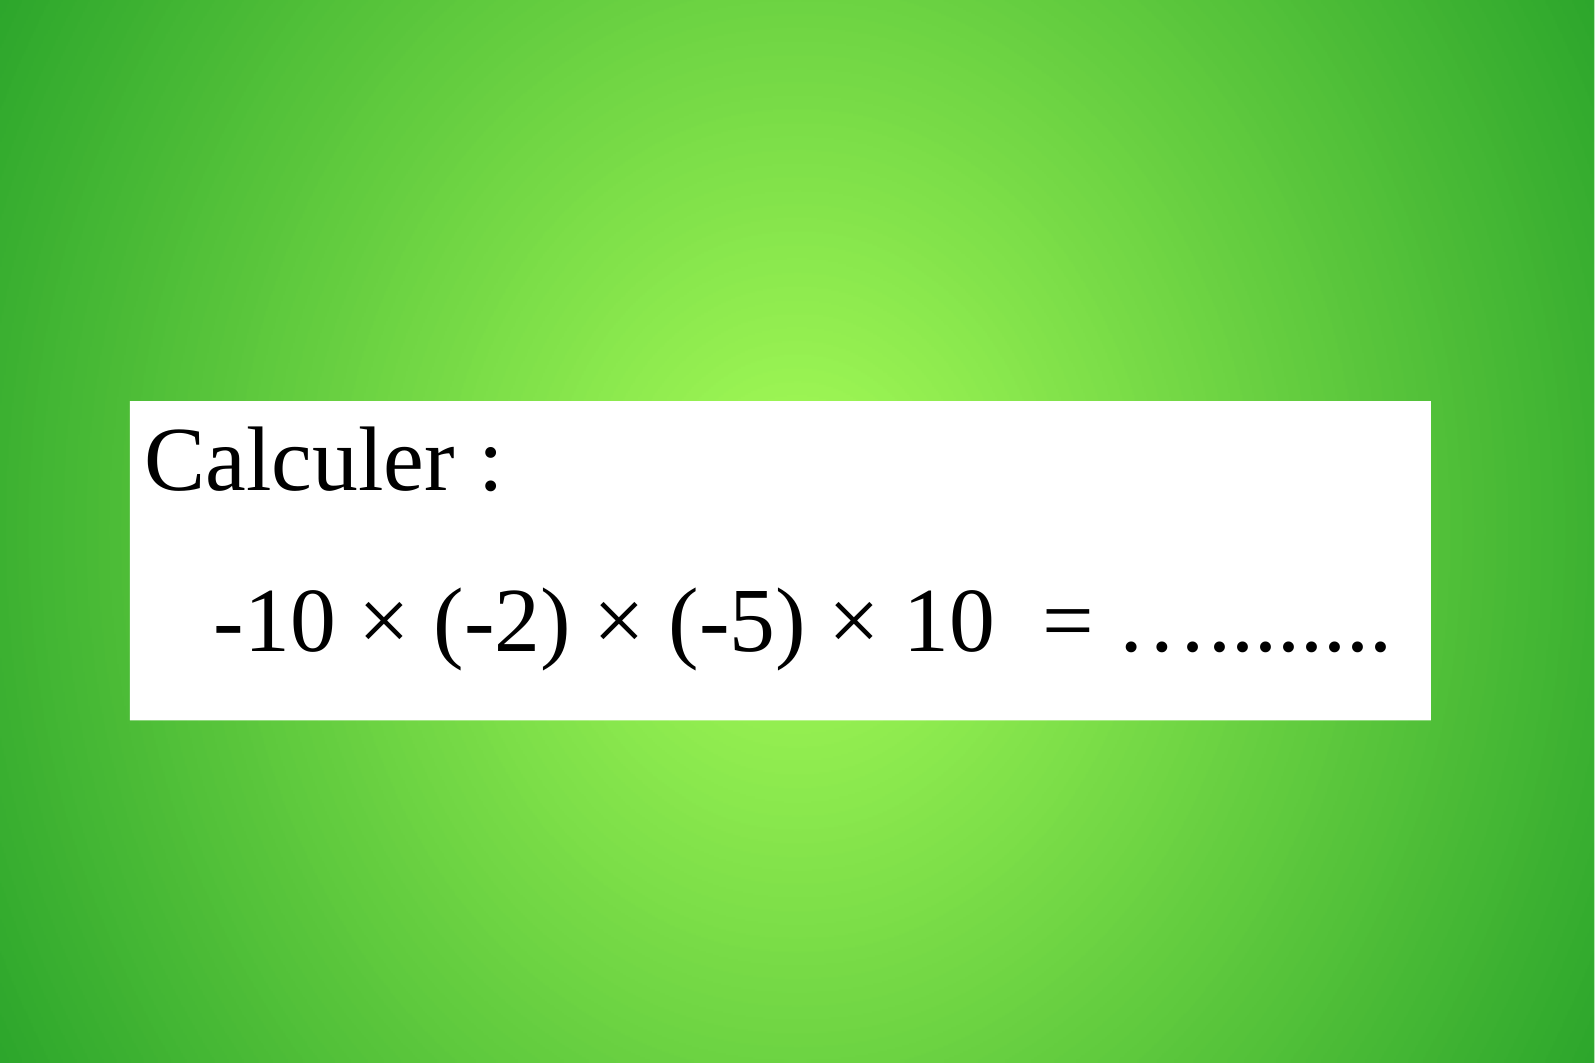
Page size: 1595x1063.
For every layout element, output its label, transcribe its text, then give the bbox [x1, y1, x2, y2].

picture [0, 0, 1595, 1063]
text_box Calculer : -10 × (-2) × (-5) × 10 = …........ [129, 401, 1431, 721]
